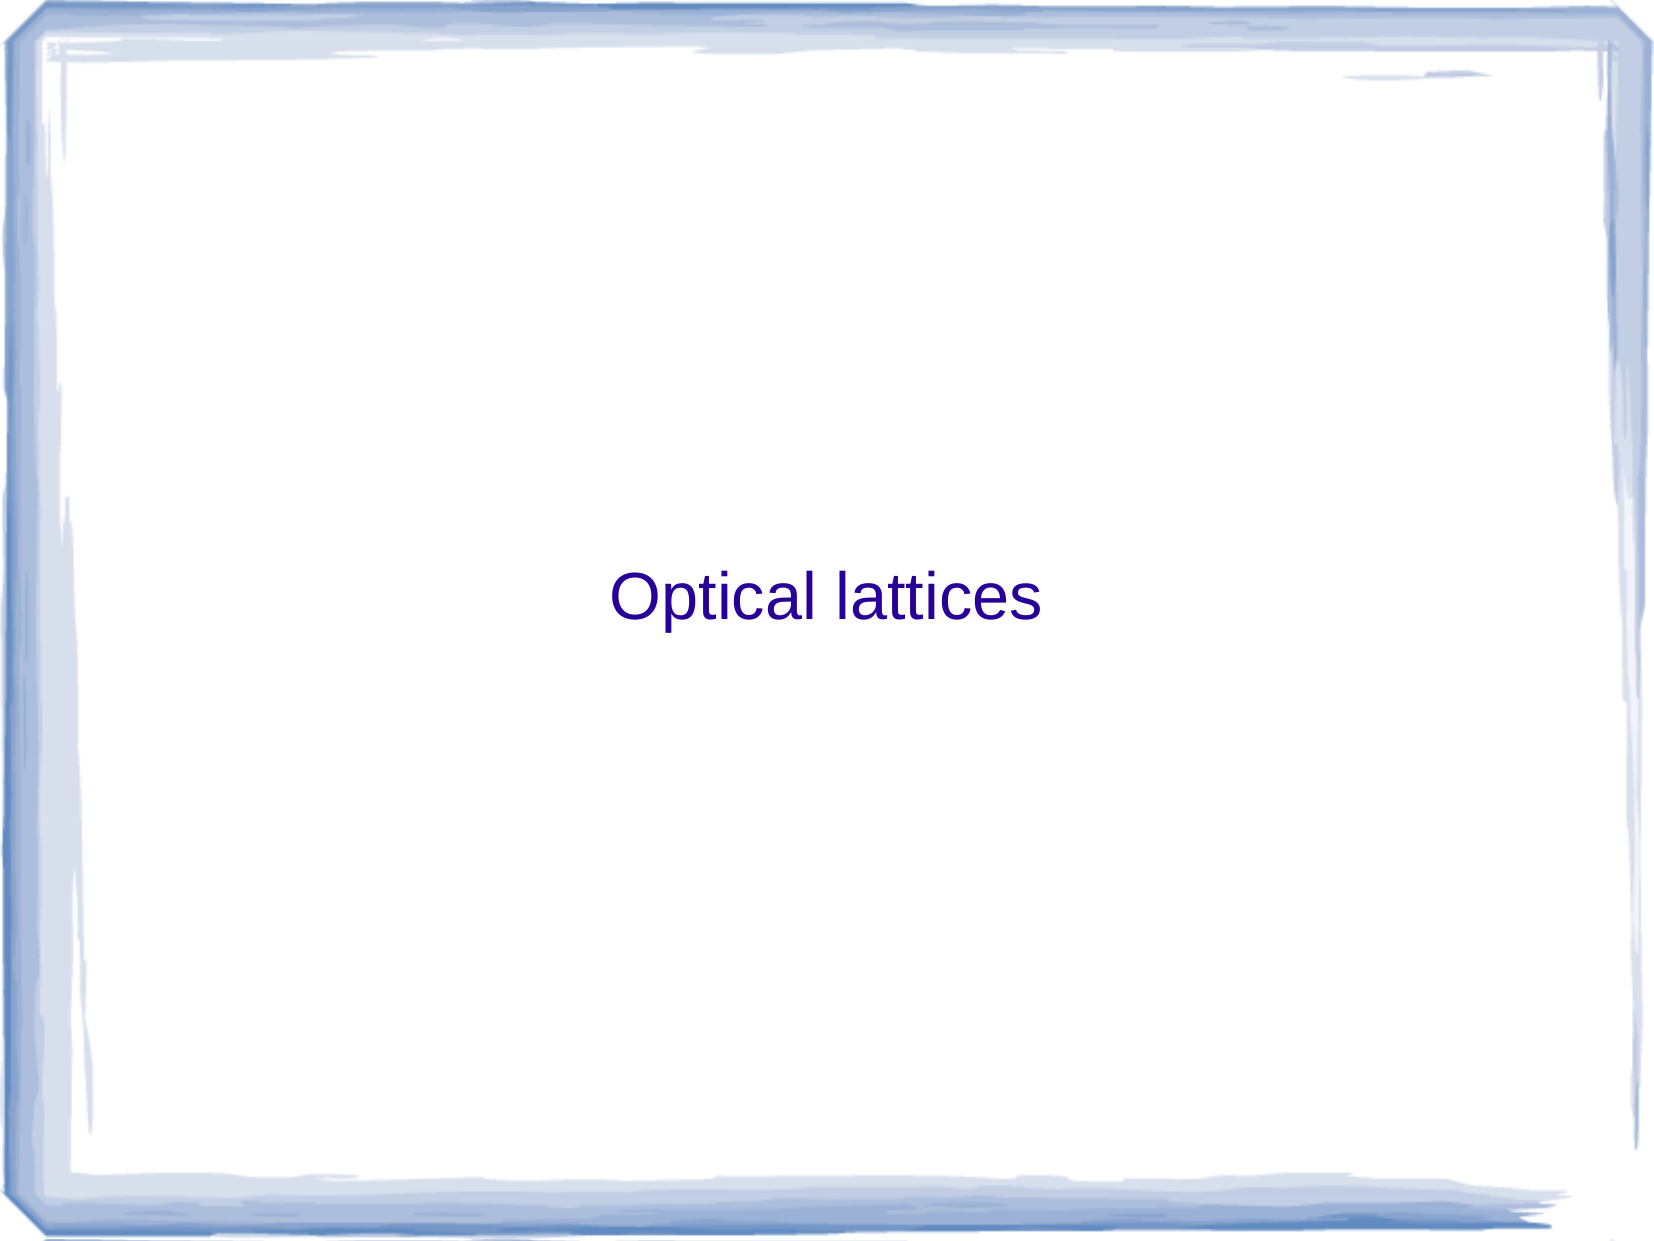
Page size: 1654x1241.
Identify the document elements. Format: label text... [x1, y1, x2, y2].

subtitle Optical lattices [82, 56, 1571, 1136]
picture [0, 0, 1654, 1241]
